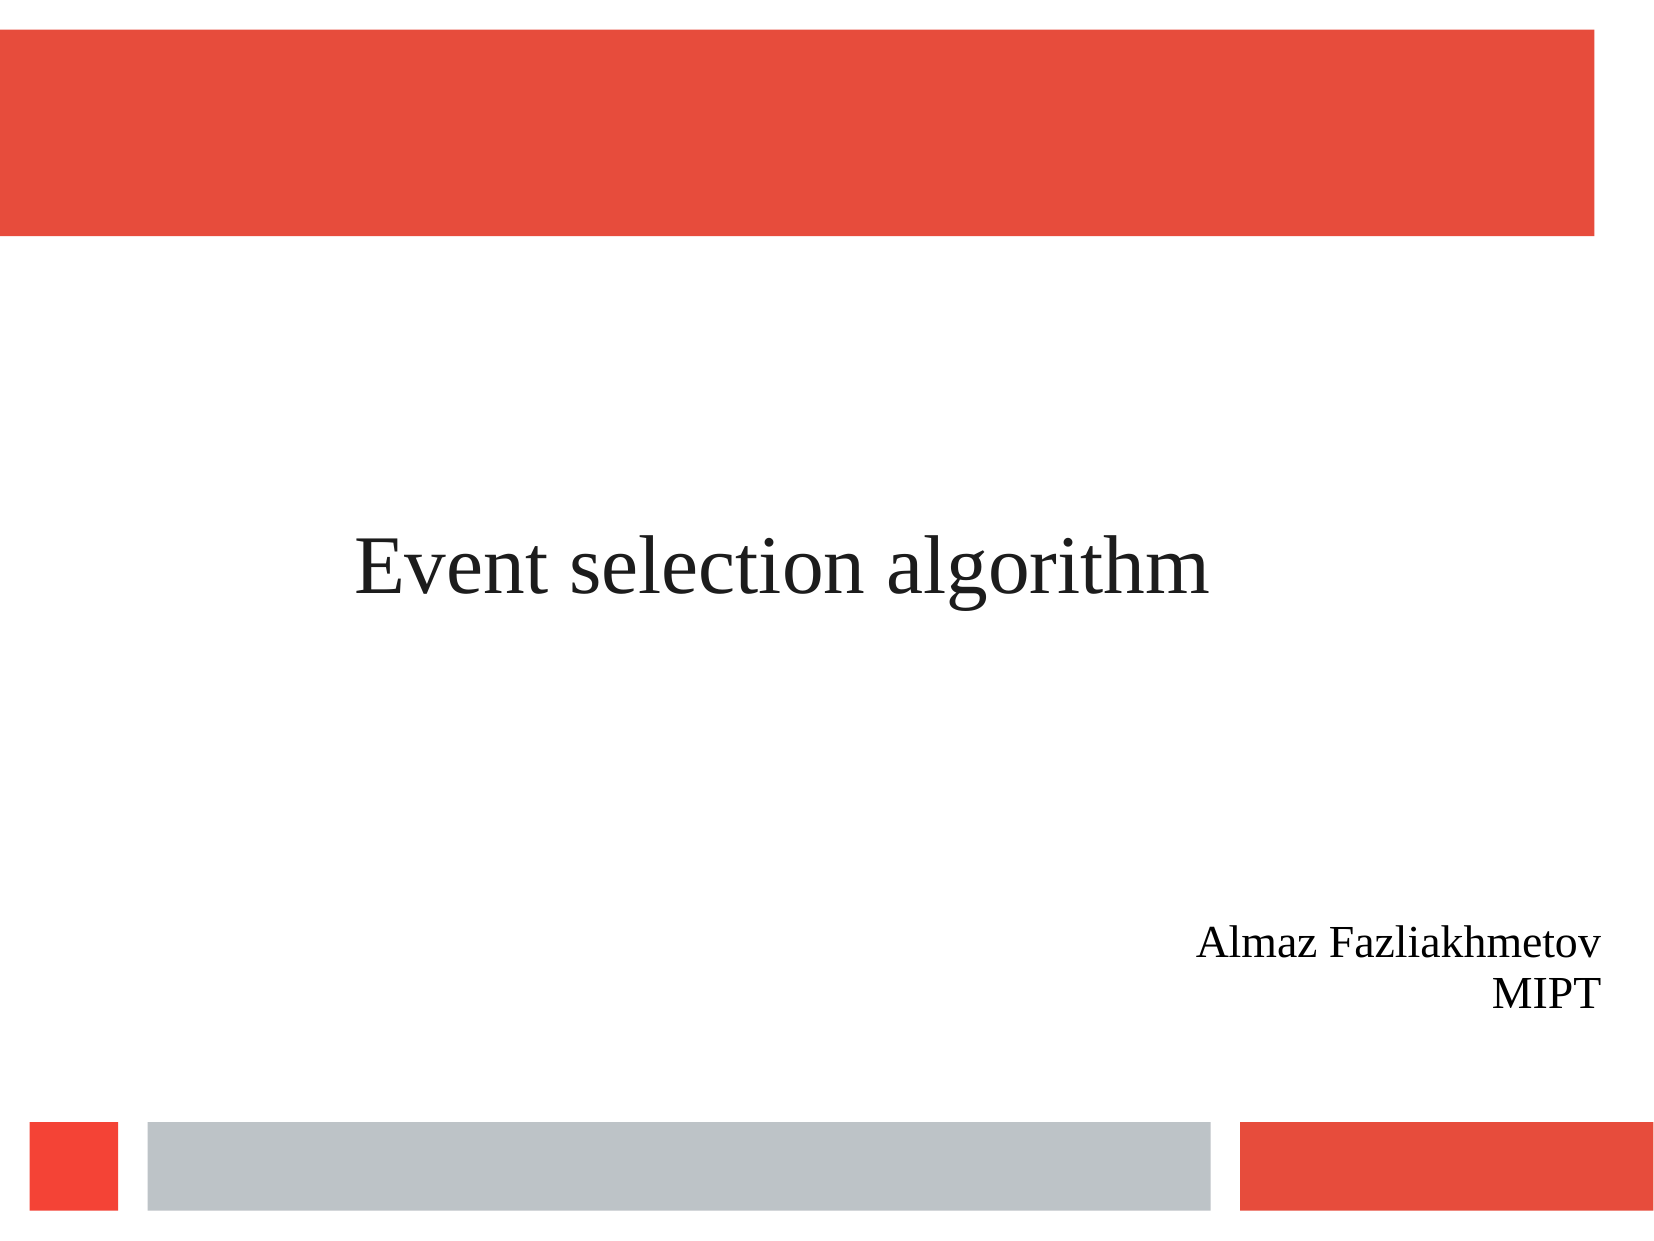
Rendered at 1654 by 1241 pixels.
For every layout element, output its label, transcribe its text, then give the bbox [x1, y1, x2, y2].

subtitle Event selection algorithm [59, 519, 1619, 850]
text_box Almaz Fazliakhmetov MIPT [1181, 909, 1617, 1027]
